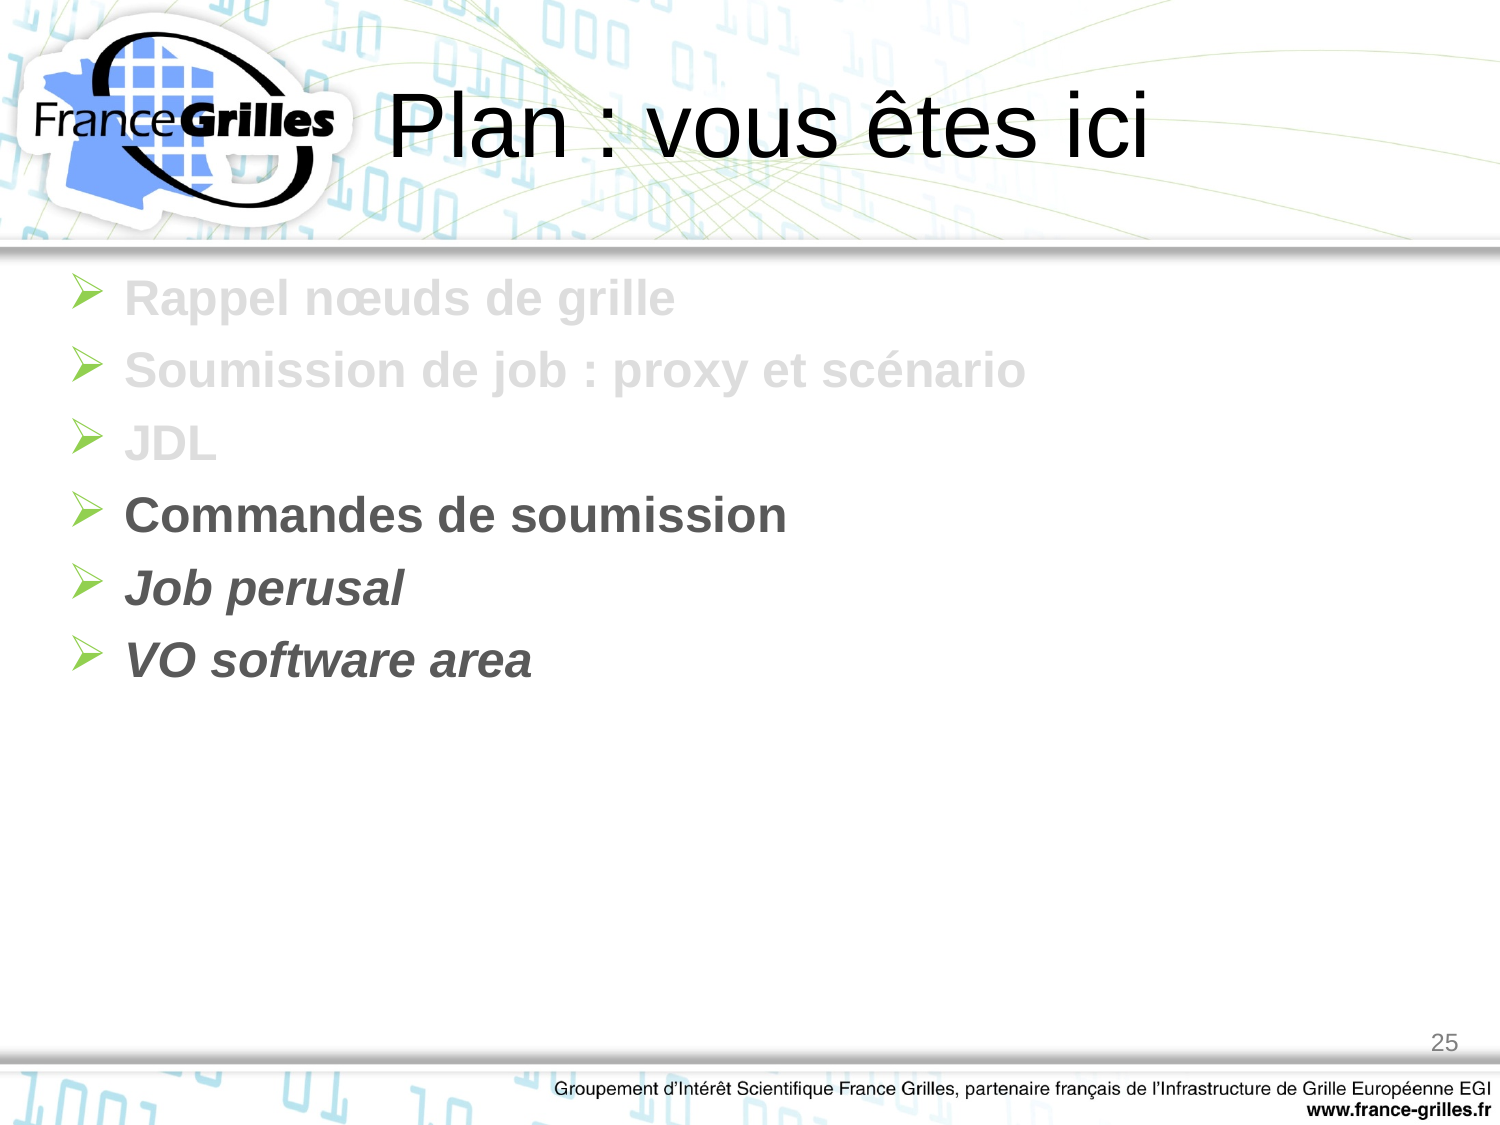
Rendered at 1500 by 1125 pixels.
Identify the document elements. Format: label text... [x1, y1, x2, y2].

picture [0, 0, 1500, 1125]
title Plan : vous êtes ici [372, 7, 1459, 244]
list Rappel nœuds de grille Soumission de job : proxy et scénario JDL Commandes de soumission Job perusal VO software area [53, 262, 1459, 1024]
